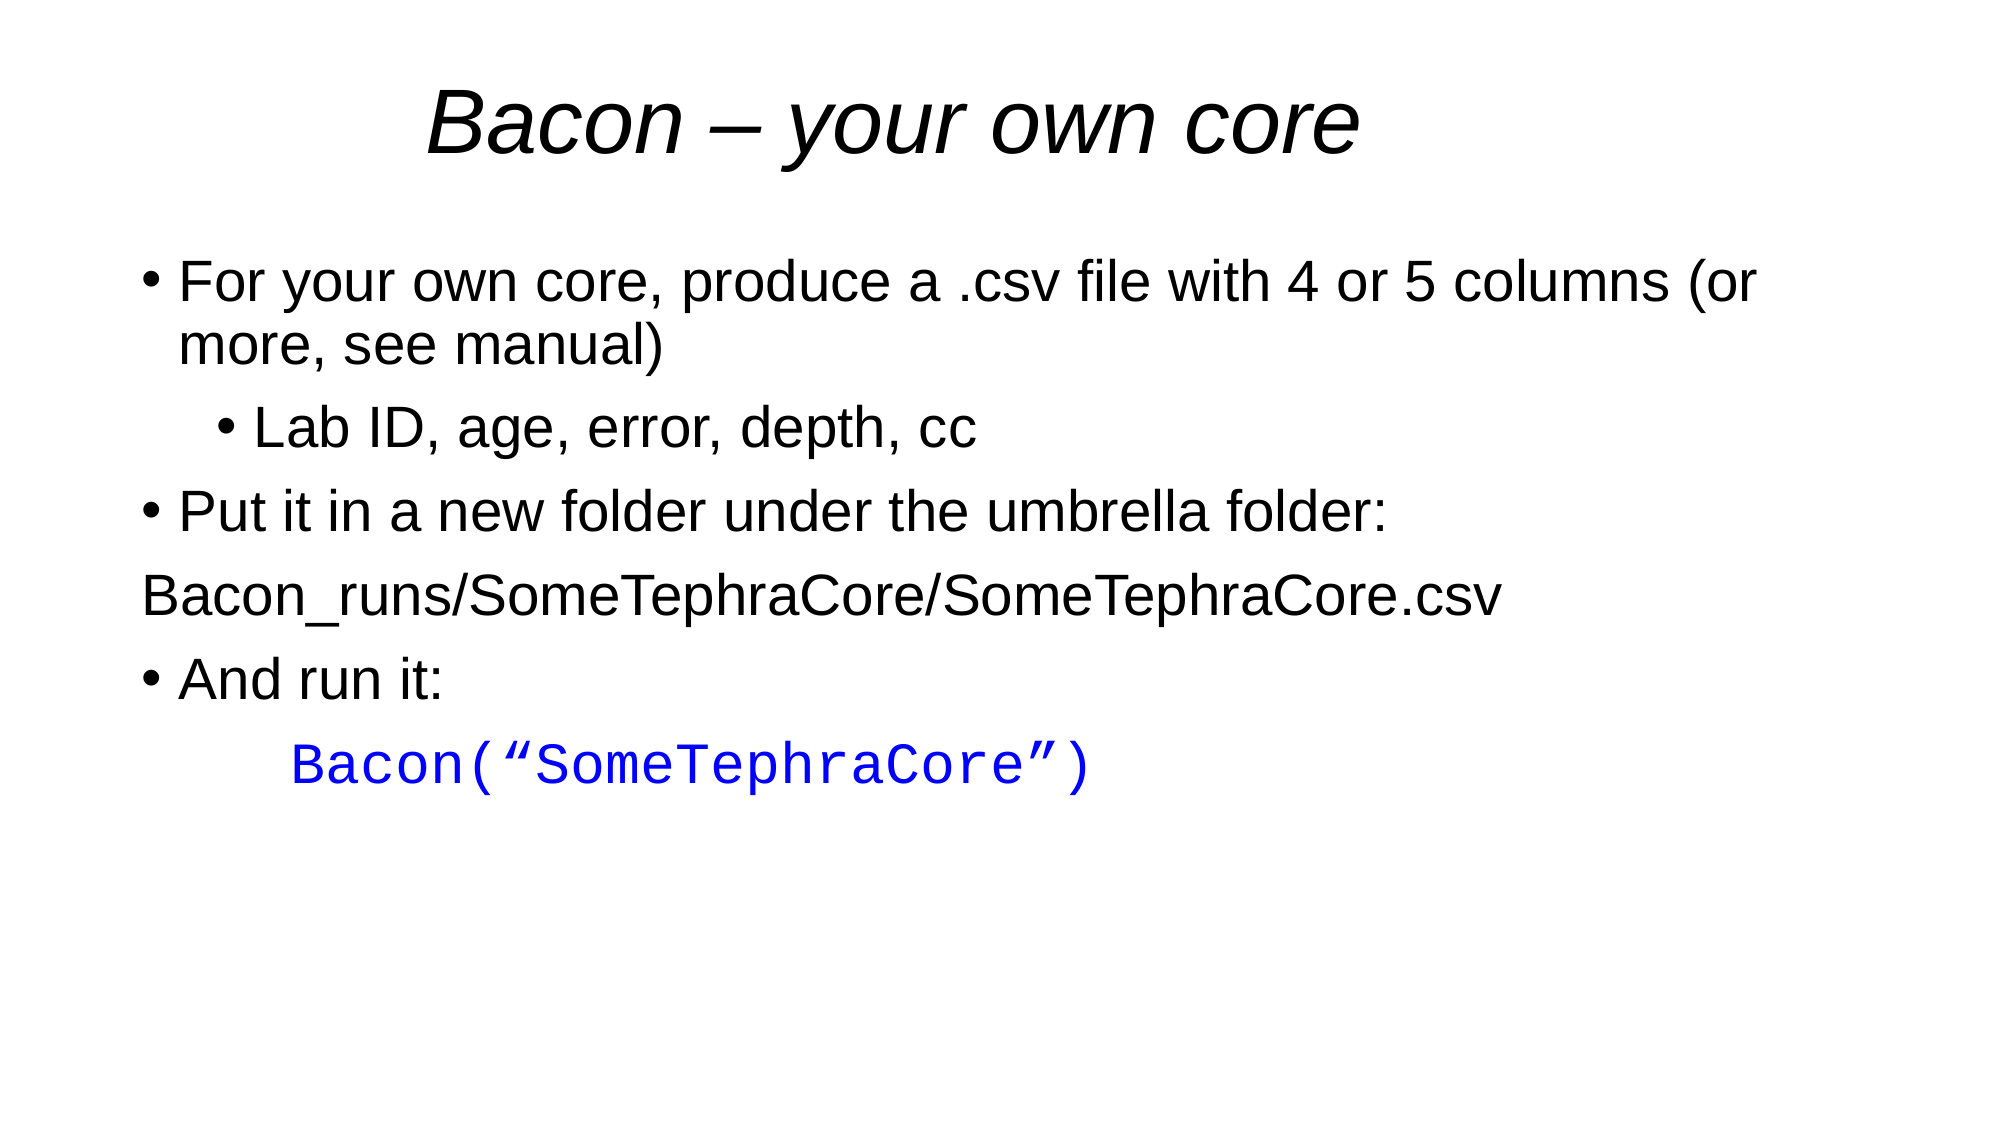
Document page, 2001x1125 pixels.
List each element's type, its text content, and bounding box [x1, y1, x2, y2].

text_box Bacon – your own core [425, 19, 1887, 229]
text_box For your own core, produce a .csv file with 4 or 5 columns (or more, see manual) Lab ID, age, error, depth, cc Put it in a new folder under the umbrella folder: Bacon_runs/SomeTephraCore/SomeTephraCore.csv And run it: Bacon(“SomeTephraCore”) [141, 250, 1887, 870]
